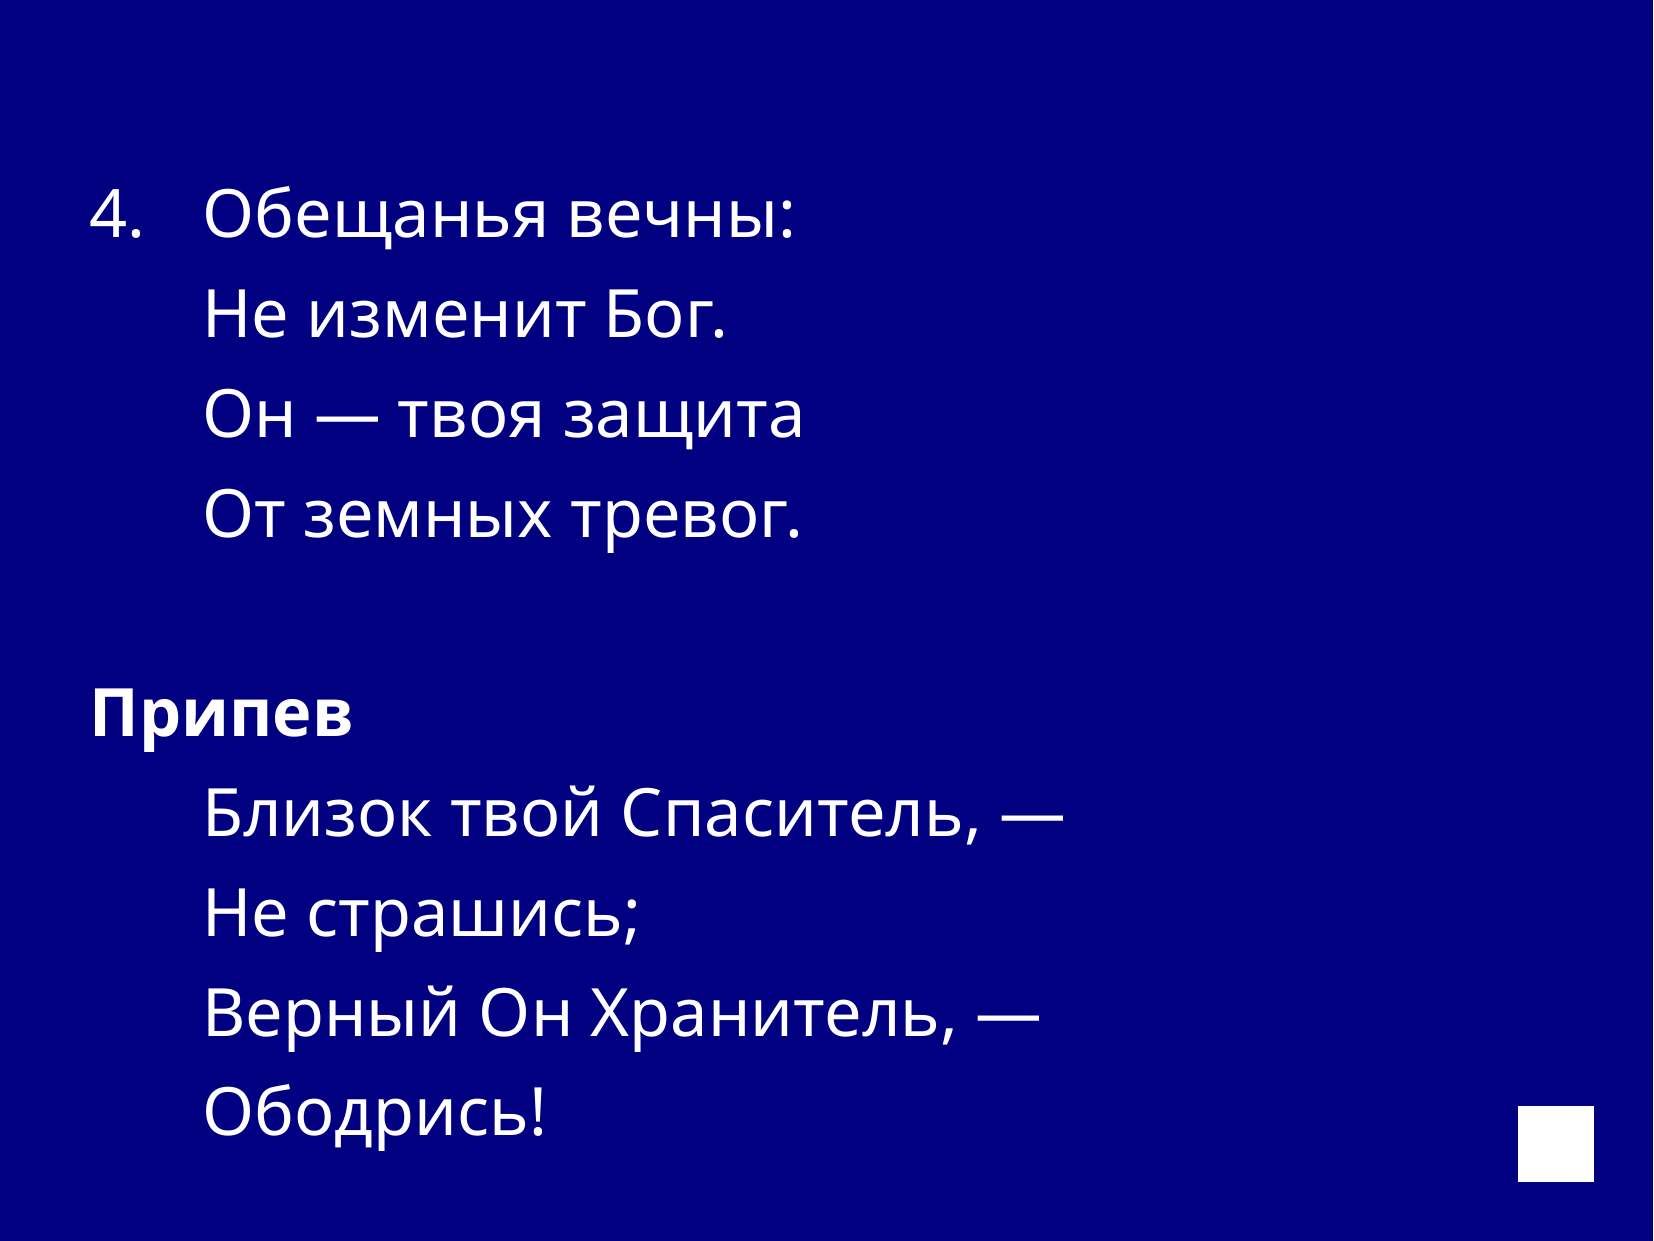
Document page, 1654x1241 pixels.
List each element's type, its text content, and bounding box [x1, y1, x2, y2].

text_box [1518, 1106, 1594, 1182]
text_box 4. Обещанья вечны: Не изменит Бог. Он — твоя защита От земных тревог. Припев Близок твой Спаситель, — Не страшись; Верный Он Хранитель, — Ободрись! [75, 150, 1576, 1163]
